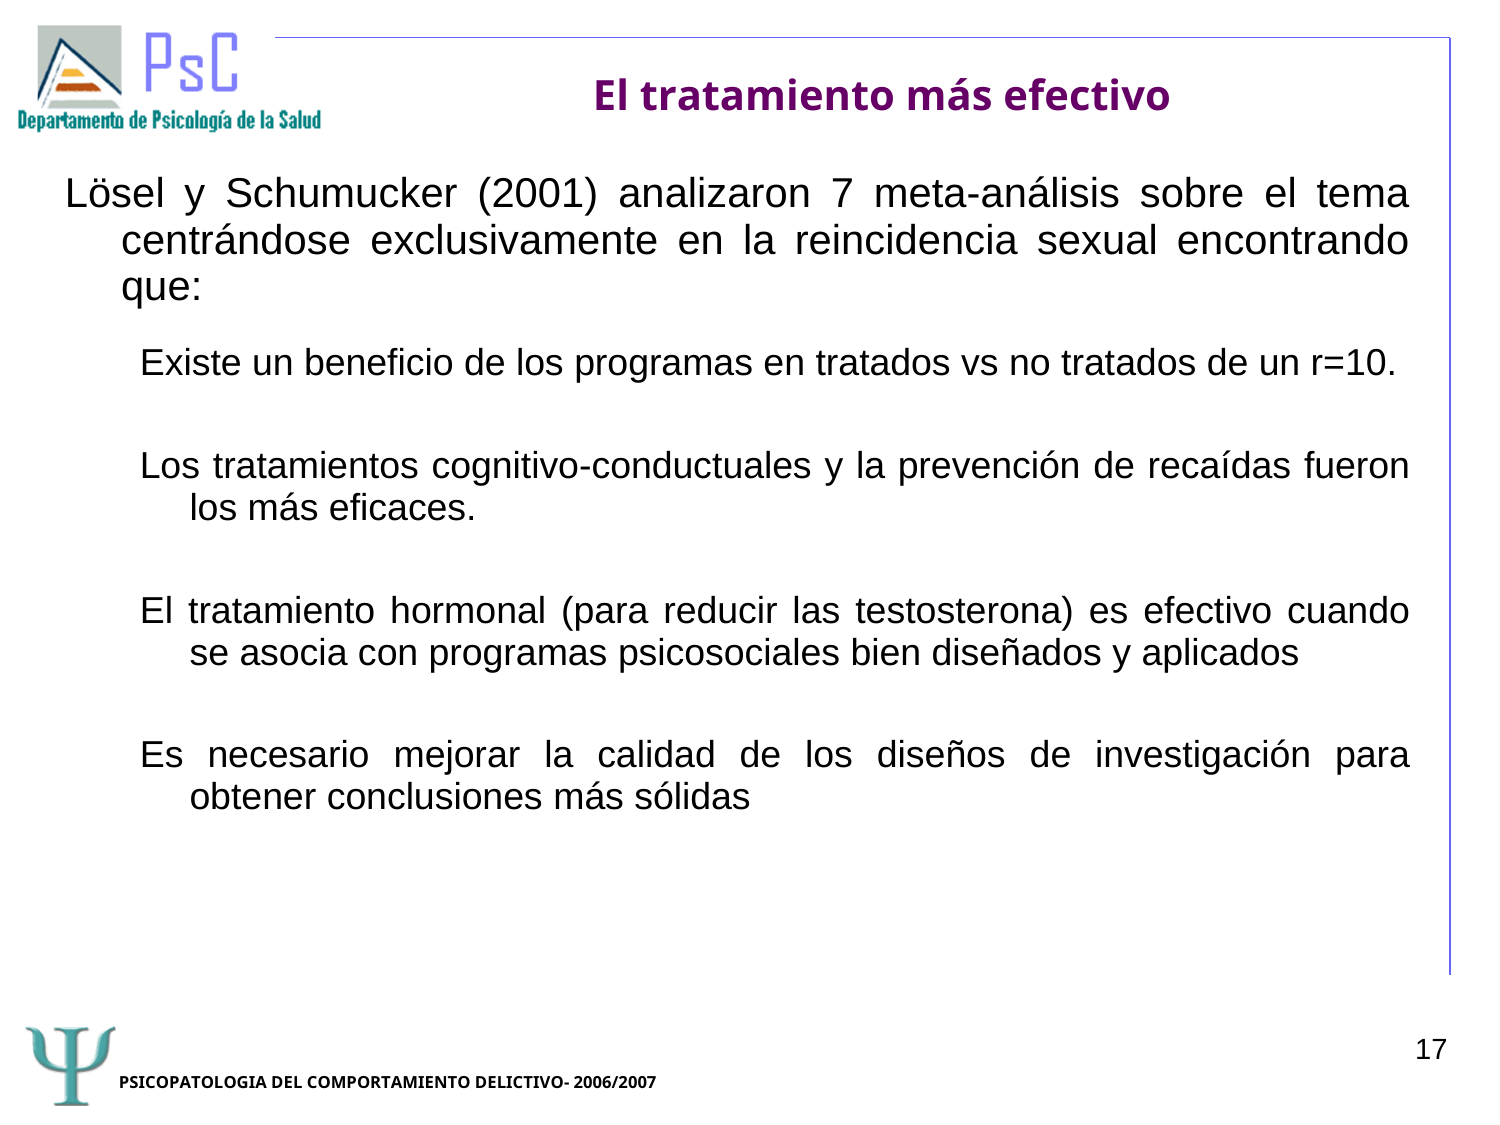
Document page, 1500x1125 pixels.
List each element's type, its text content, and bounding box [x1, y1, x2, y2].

picture [24, 1024, 49, 1106]
subtitle Lösel y Schumucker (2001) analizaron 7 meta-análisis sobre el tema centrándose exclusivamente en la reincidencia sexual encontrando que: Existe un beneficio de los programas en tratados vs no tratados de un r=10. Los tratamientos cognitivo-conductuales y la prevención de recaídas fueron los más eficaces. El tratamiento hormonal (para reducir las testosterona) es efectivo cuando se asocia con programas psicosociales bien diseñados y aplicados Es necesario mejorar la calidad de los diseños de investigación para obtener conclusiones más sólidas [49, 162, 1425, 1125]
title El tratamiento más efectivo [349, 49, 1425, 138]
picture [0, 0, 330, 138]
